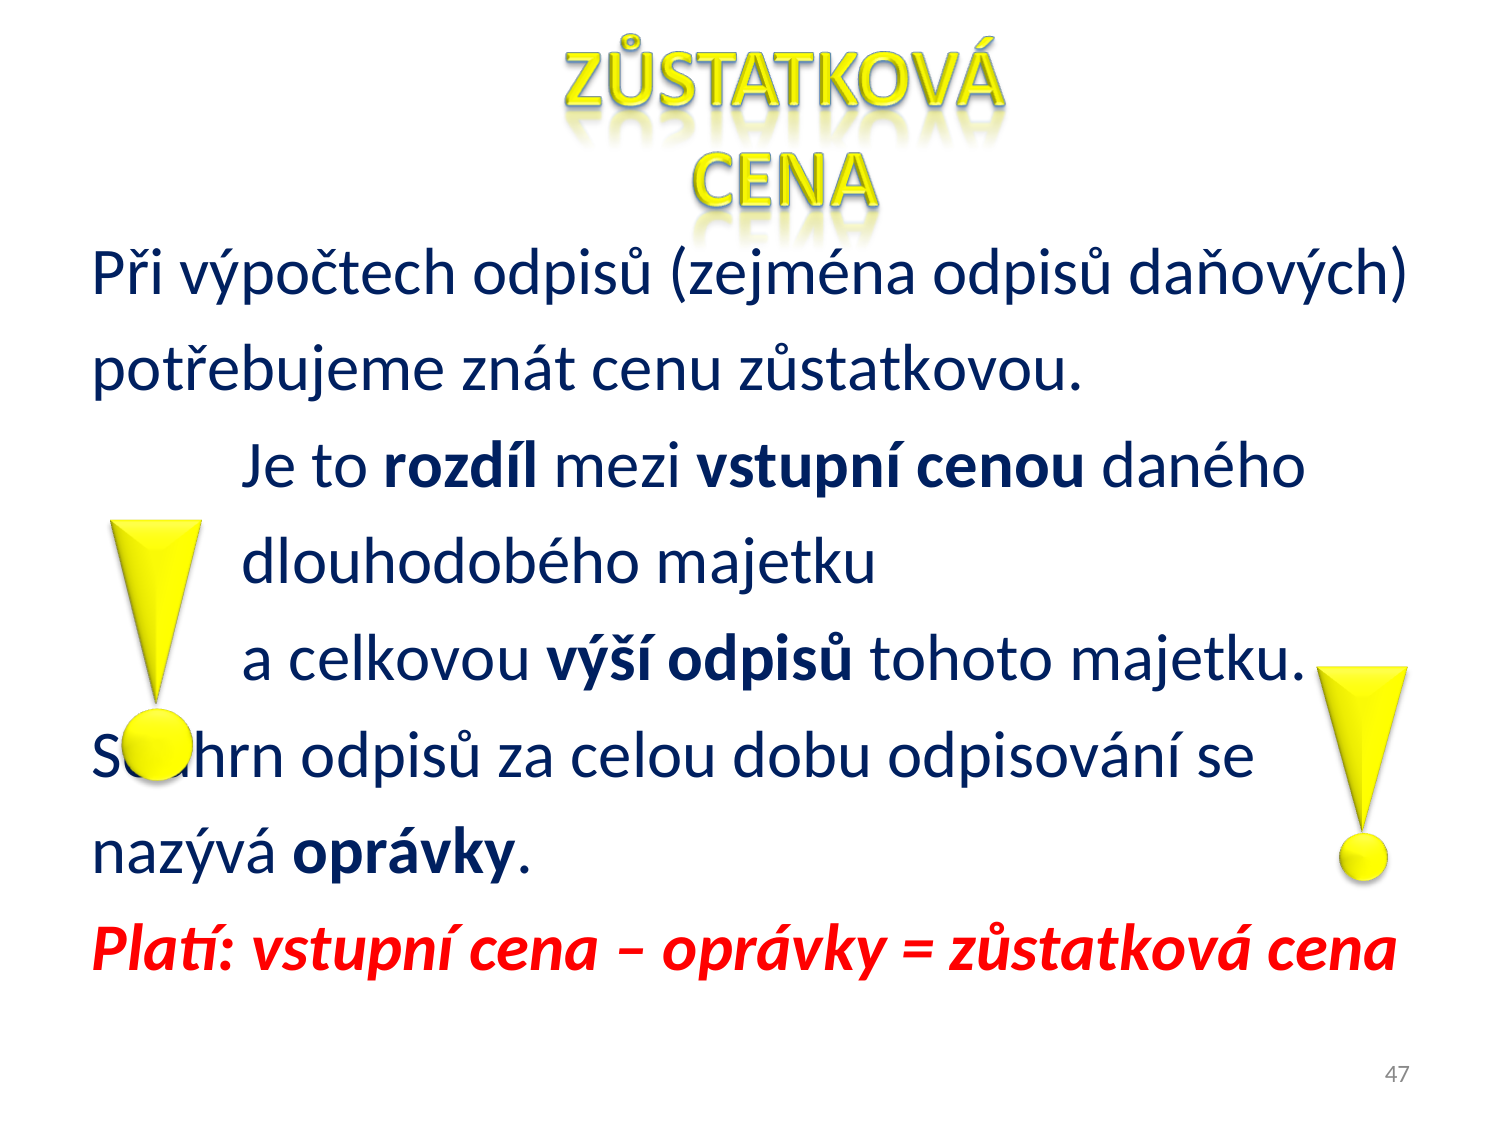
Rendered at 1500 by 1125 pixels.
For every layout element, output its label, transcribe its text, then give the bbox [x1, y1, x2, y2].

picture [373, 0, 1197, 332]
list Při výpočtech odpisů (zejména odpisů daňových) potřebujeme znát cenu zůstatkovou. Je to rozdíl mezi vstupní cenou daného dlouhodobého majetku a celkovou výší odpisů tohoto majetku. Souhrn odpisů za celou dobu odpisování se nazývá oprávky. Platí: vstupní cena – oprávky = zůstatková cena [76, 219, 1427, 1088]
picture [1307, 662, 1417, 896]
picture [100, 515, 211, 795]
text_box <číslo> [1074, 1042, 1426, 1103]
